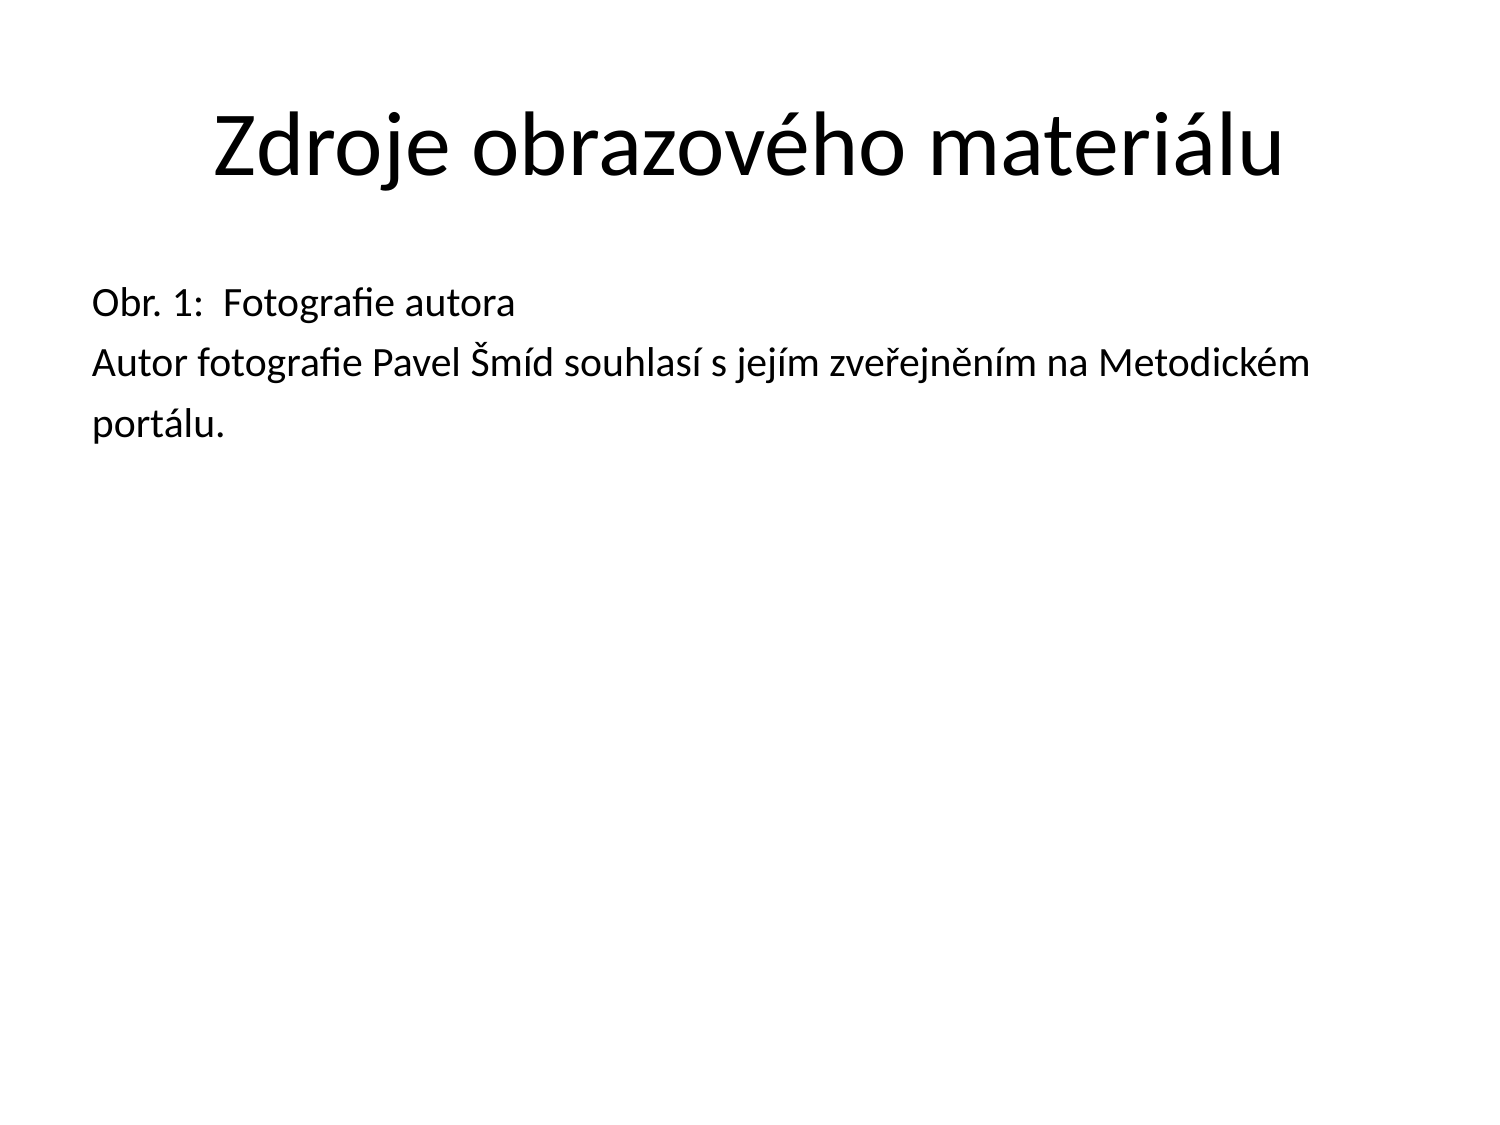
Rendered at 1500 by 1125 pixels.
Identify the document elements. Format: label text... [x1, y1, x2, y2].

list Obr. 1: Fotografie autora Autor fotografie Pavel Šmíd souhlasí s jejím zveřejněním na Metodickém portálu. [76, 267, 1427, 1010]
title Zdroje obrazového materiálu [75, 45, 1426, 233]
